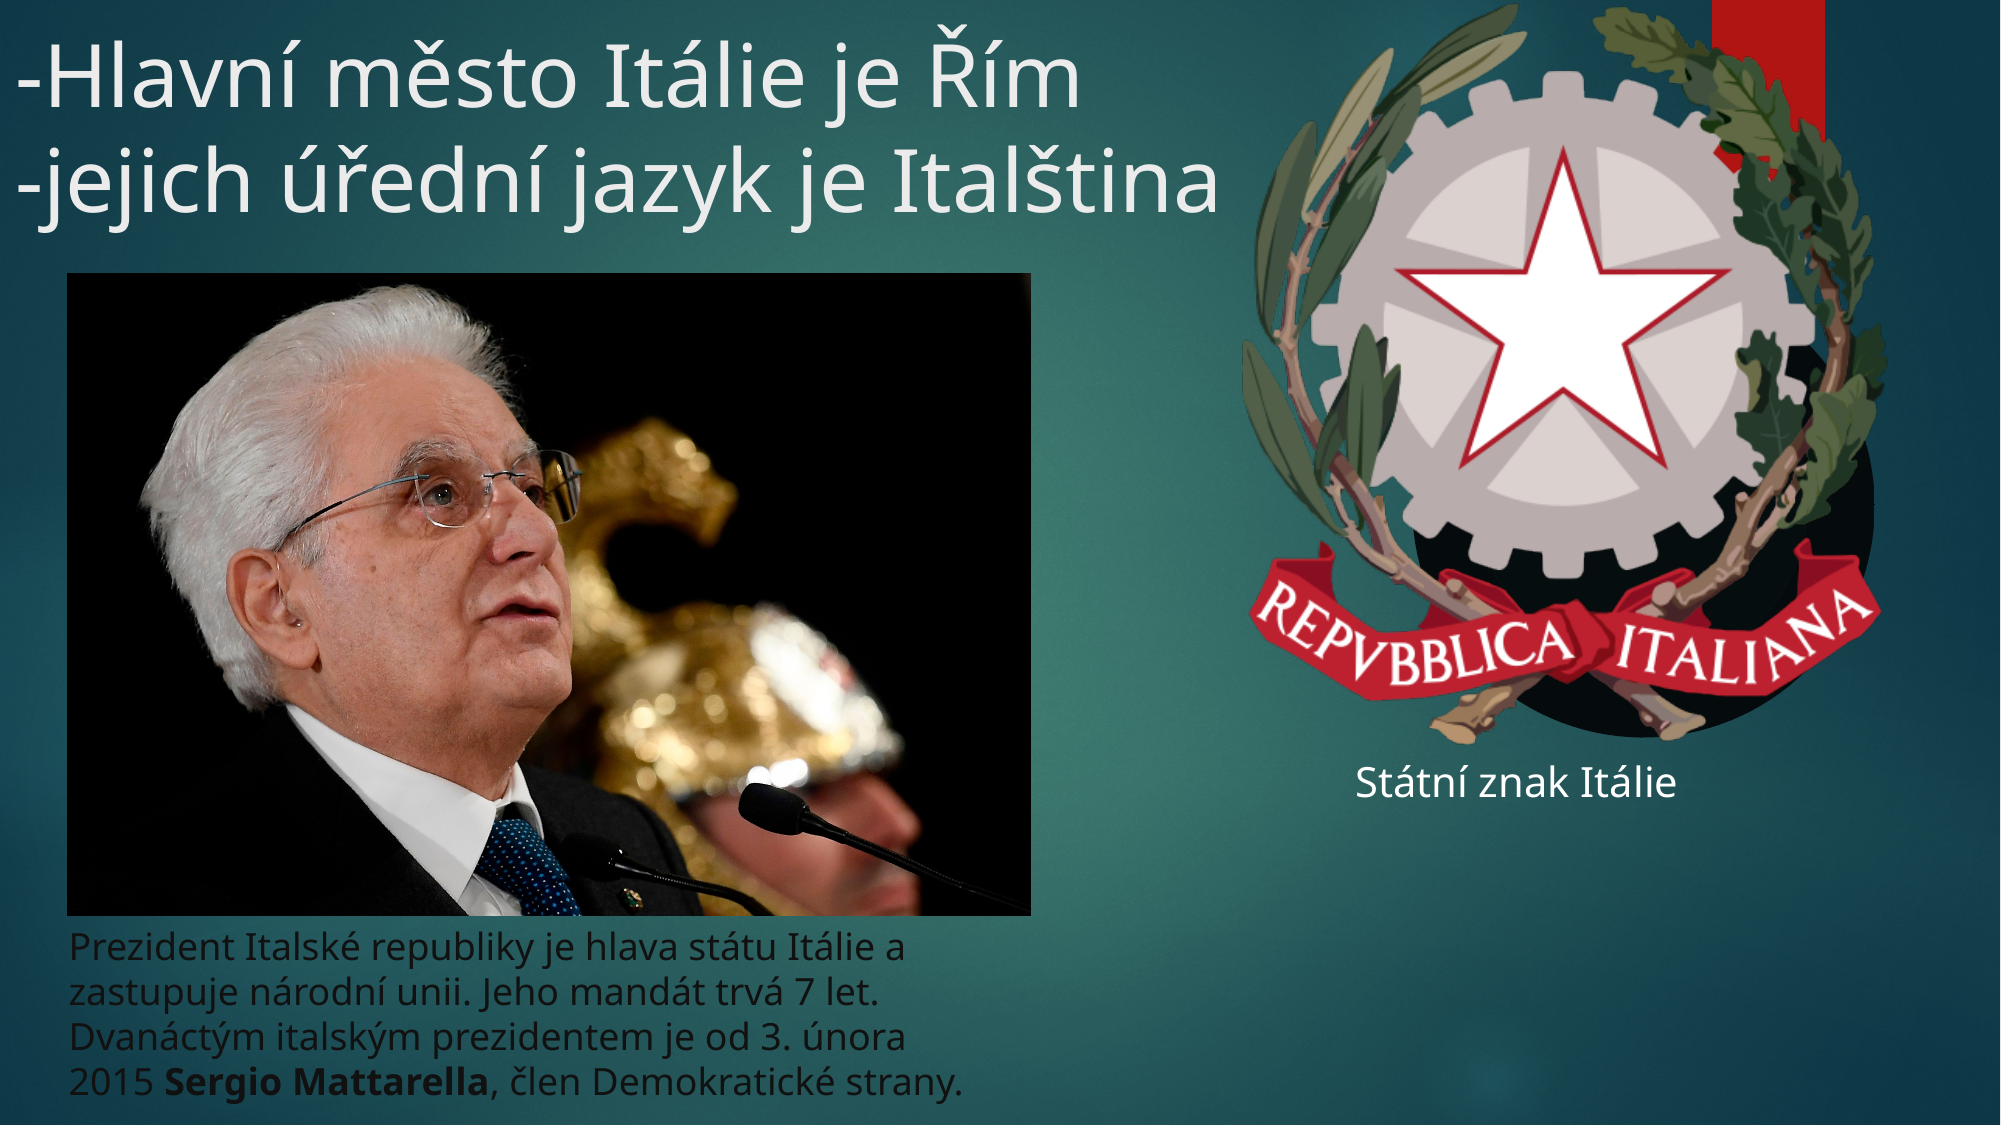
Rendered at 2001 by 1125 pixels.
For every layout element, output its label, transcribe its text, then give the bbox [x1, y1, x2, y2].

list Státní znak Itálie [1340, 749, 1807, 836]
text_box Prezident Italské republiky je hlava státu Itálie a zastupuje národní unii. Jeho mandát trvá 7 let. Dvanáctým italským prezidentem je od 3. února 2015 Sergio Mattarella, člen Demokratické strany. [53, 915, 1017, 1113]
picture [67, 273, 1031, 916]
title -Hlavní město Itálie je Řím -jejich úřední jazyk je Italština [0, 12, 1238, 231]
picture [1238, 0, 1892, 749]
